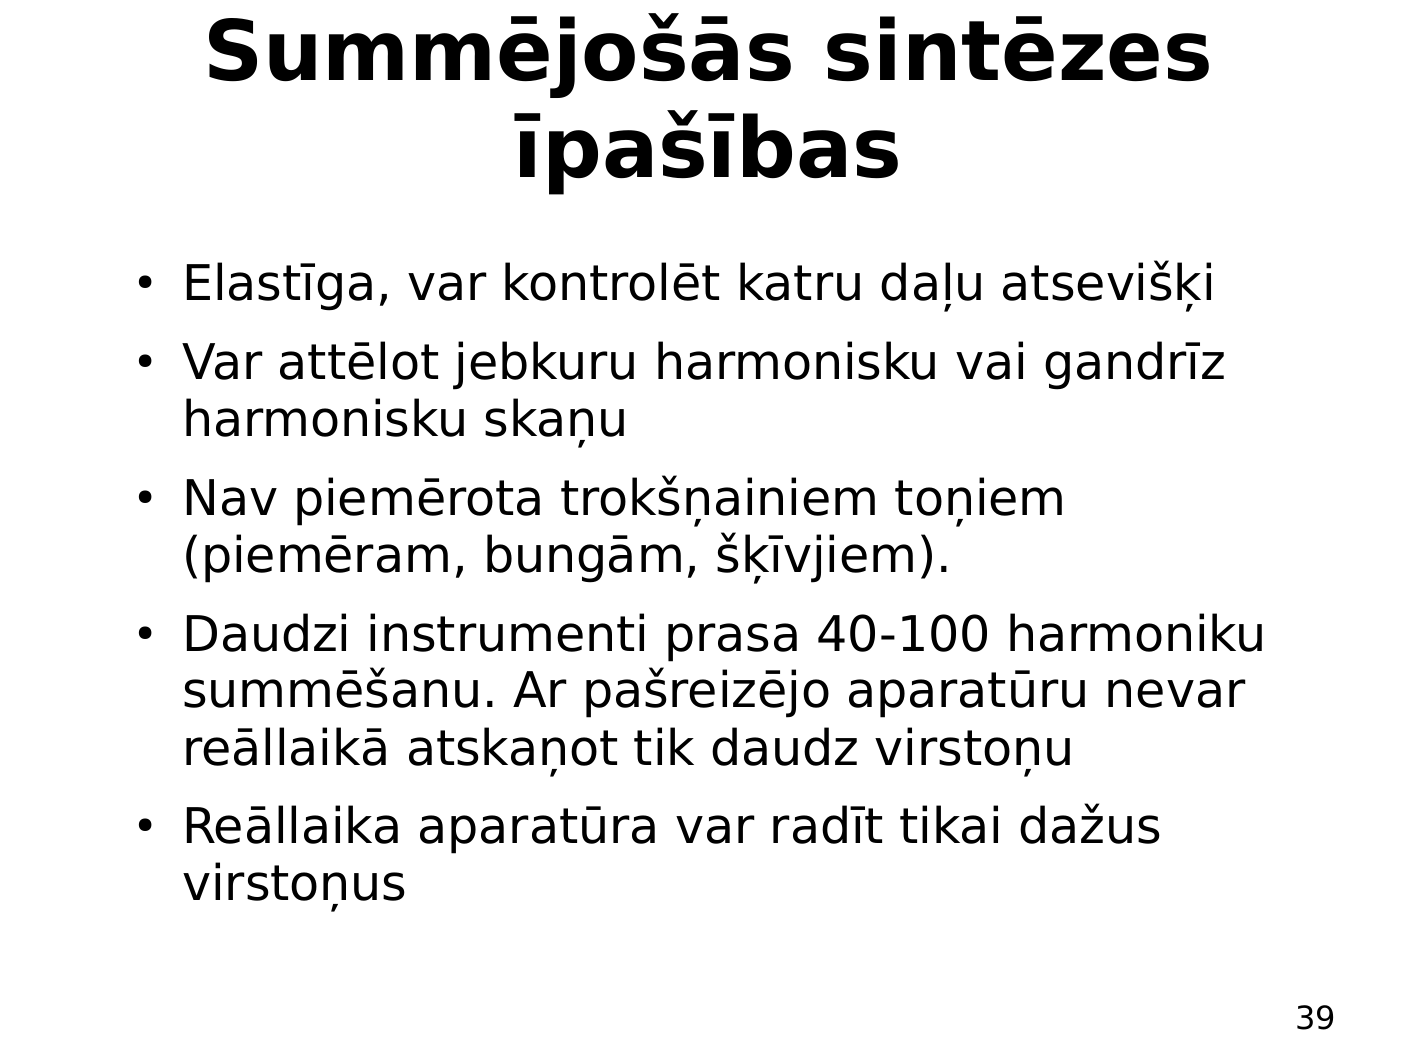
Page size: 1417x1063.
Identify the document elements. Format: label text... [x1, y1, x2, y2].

title Summējošās sintēzes īpašības [94, 0, 1323, 201]
list Elastīga, var kontrolēt katru daļu atsevišķi Var attēlot jebkuru harmonisku vai gandrīz harmonisku skaņu Nav piemērota trokšņainiem toņiem (piemēram, bungām, šķīvjiem). Daudzi instrumenti prasa 40-100 harmoniku summēšanu. Ar pašreizējo aparatūru nevar reāllaikā atskaņot tik daudz virstoņu Reāllaika aparatūra var radīt tikai dažus virstoņus [106, 247, 1323, 933]
